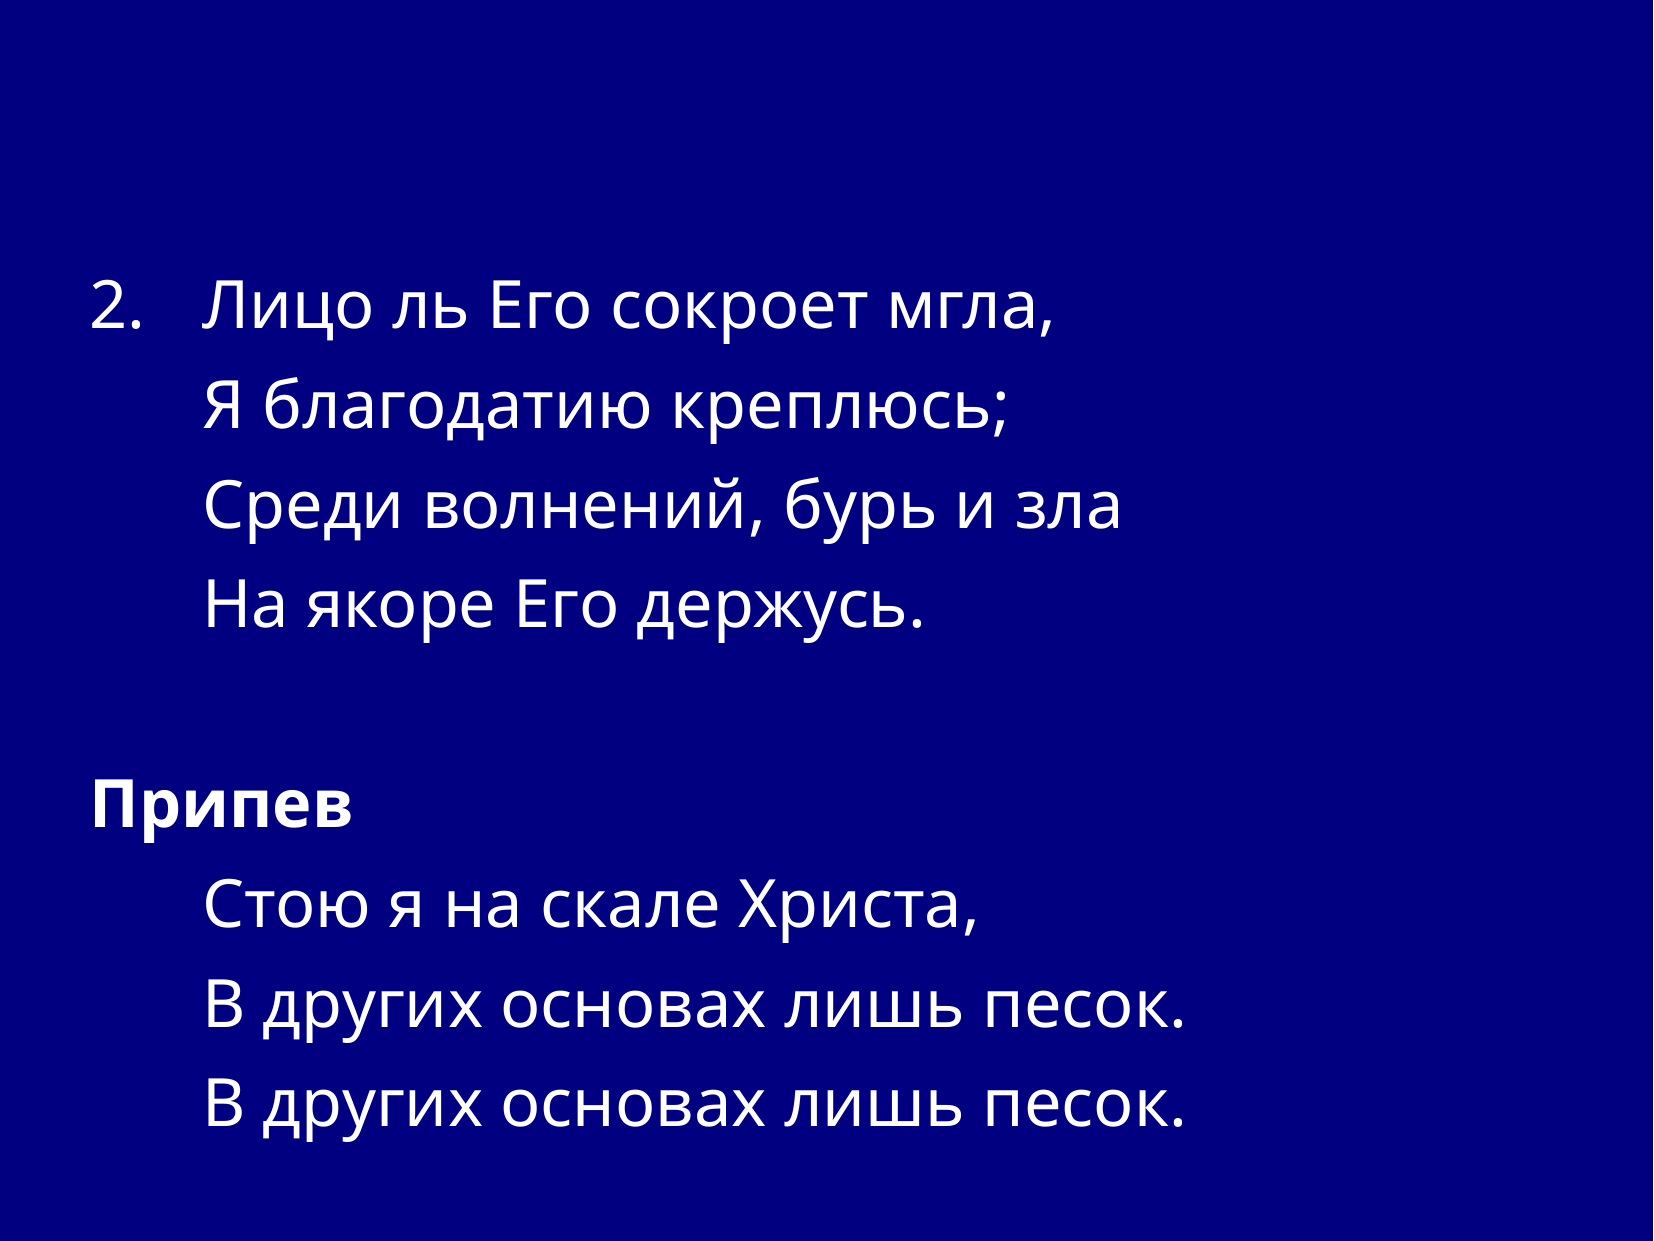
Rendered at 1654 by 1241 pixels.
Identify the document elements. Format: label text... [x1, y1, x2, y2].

text_box 2. Лицо ль Его сокроет мгла, Я благодатию креплюсь; Среди волнений, бурь и зла На якоре Его держусь. Припев Стою я на скале Христа, В других основах лишь песок. В других основах лишь песок. [75, 150, 1576, 1163]
